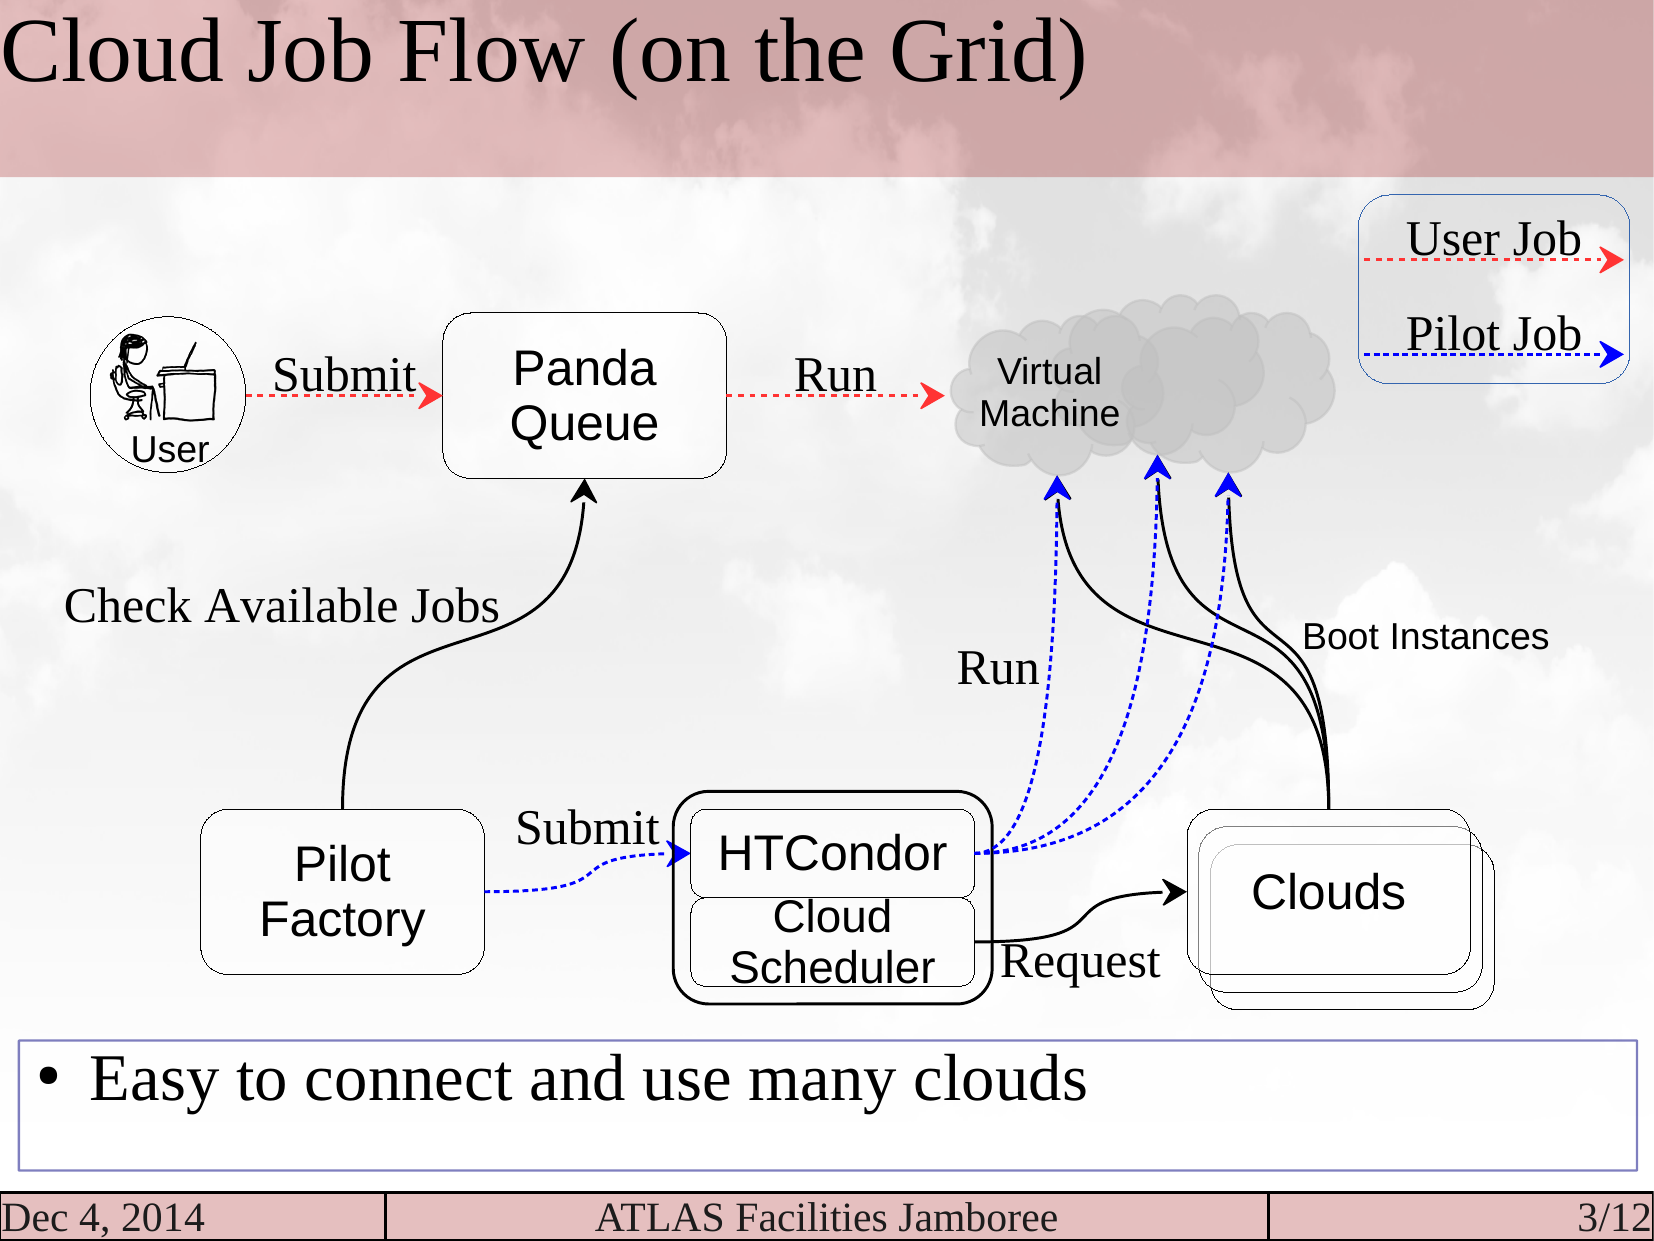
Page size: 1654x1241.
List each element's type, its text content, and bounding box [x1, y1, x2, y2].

text_box Pilot Factory [200, 809, 485, 975]
list Easy to connect and use many clouds [18, 1040, 1638, 1171]
title Cloud Job Flow (on the Grid) [0, 0, 1654, 178]
text_box Boot Instances [1287, 608, 1565, 666]
text_box [1084, 295, 1335, 473]
text_box HTCondor [690, 809, 975, 898]
picture [0, 178, 1654, 1191]
text_box [1199, 832, 1495, 1010]
text_box [225, 441, 231, 448]
text_box Panda Queue [442, 312, 727, 479]
text_box User [115, 421, 225, 479]
text_box Cloud Scheduler [690, 897, 975, 987]
text_box Virtual Machine [950, 315, 1164, 476]
text_box Clouds [1187, 809, 1471, 975]
text_box [234, 353, 246, 436]
text_box [105, 441, 115, 452]
